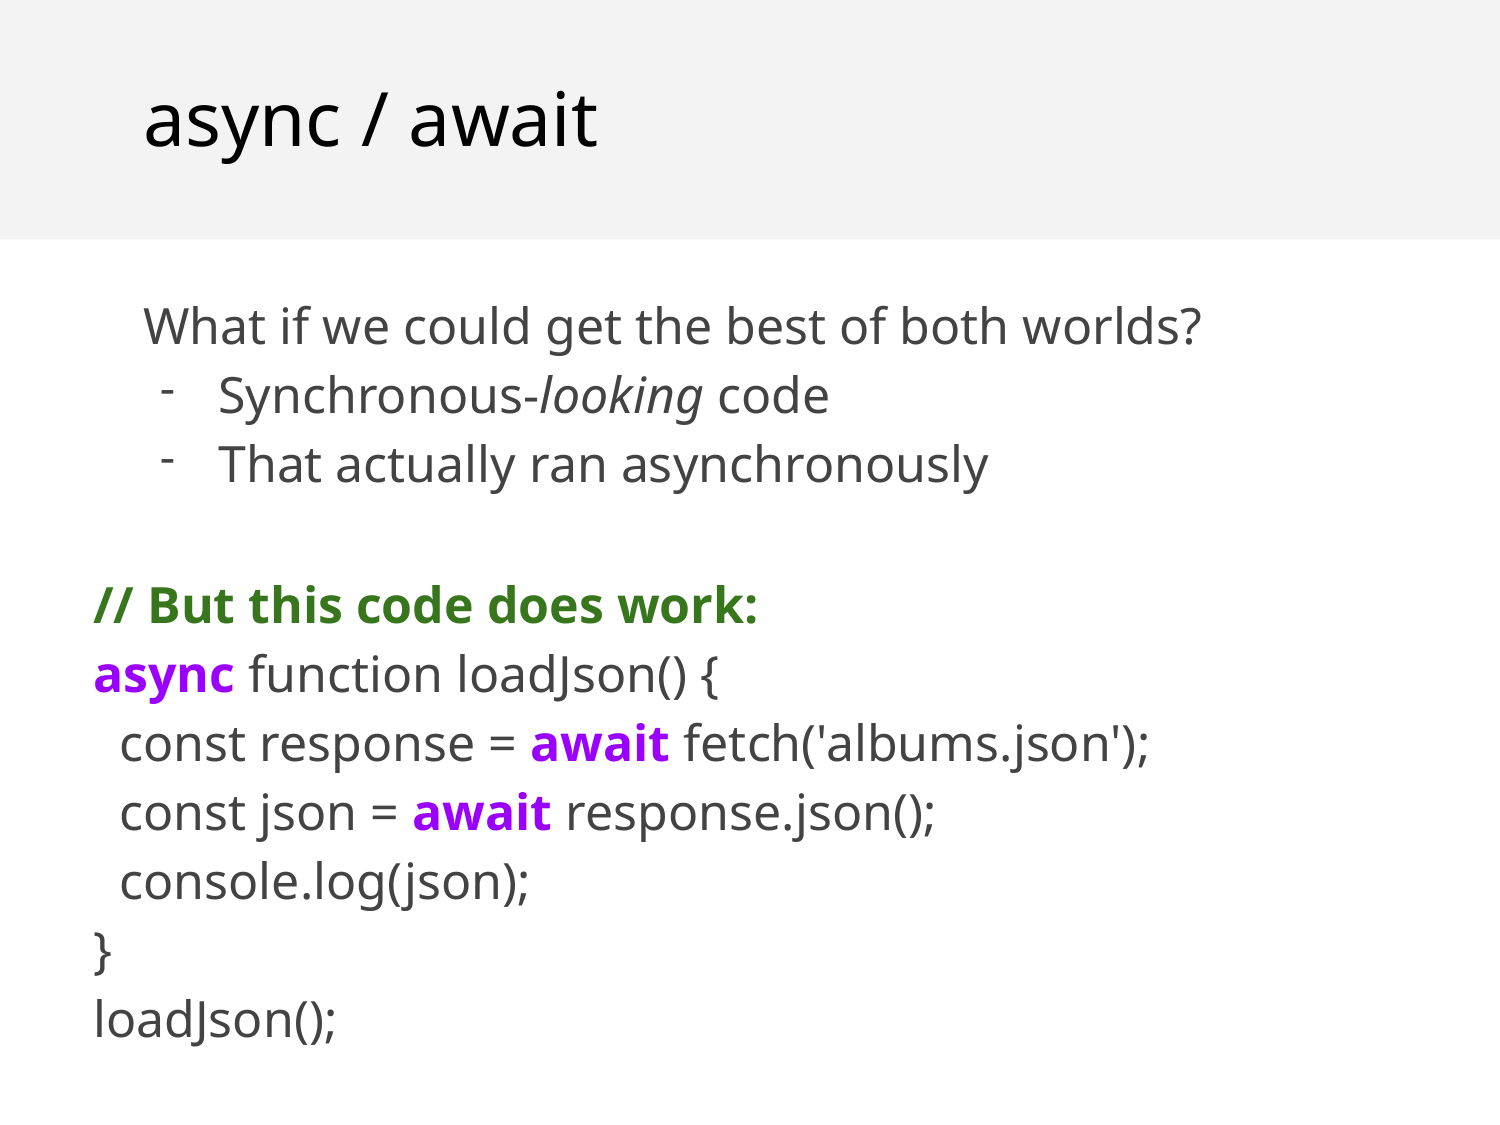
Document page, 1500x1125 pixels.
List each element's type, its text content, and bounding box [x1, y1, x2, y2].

list What if we could get the best of both worlds? Synchronous-looking code That actually ran asynchronously [128, 270, 1372, 512]
title async / await [128, 56, 1372, 183]
text_box // But this code does work: async function loadJson() { const response = await fetch('albums.json'); const json = await response.json(); console.log(json); } loadJson(); [78, 549, 1471, 1073]
